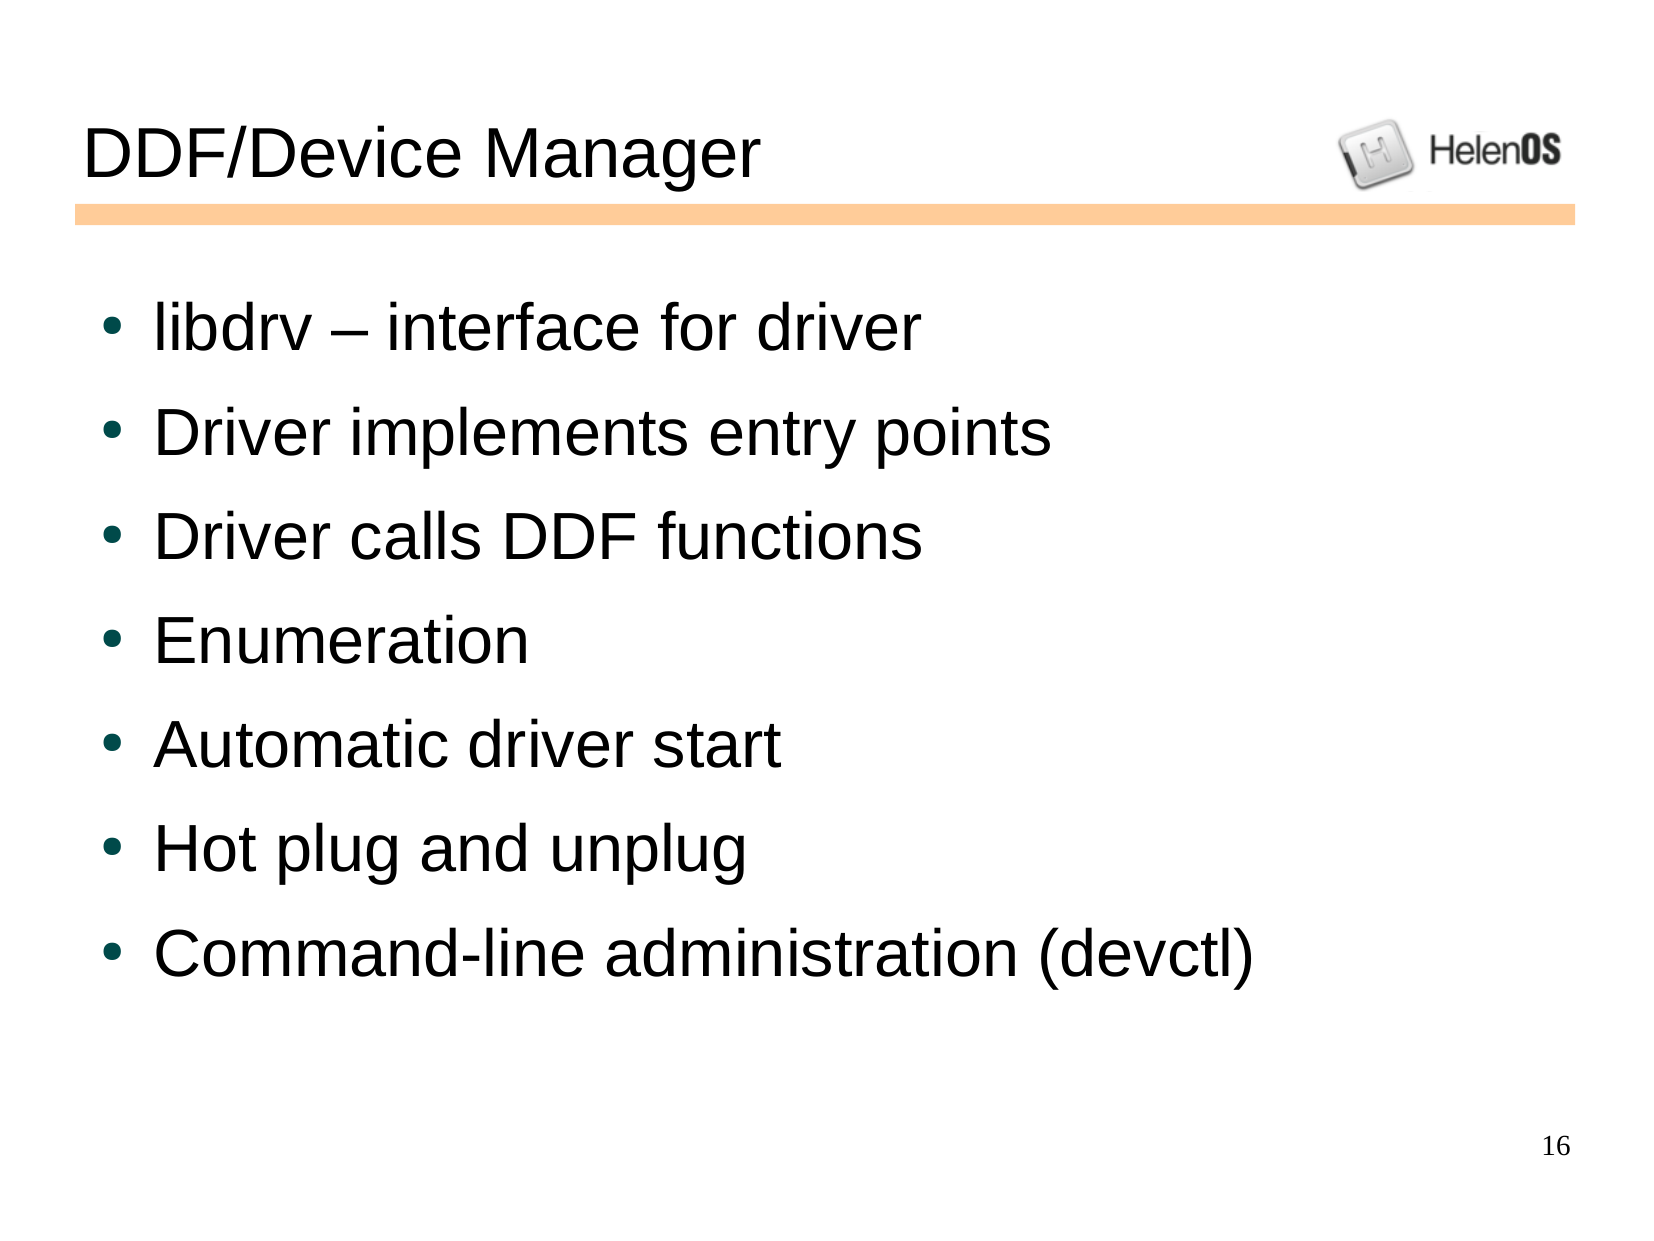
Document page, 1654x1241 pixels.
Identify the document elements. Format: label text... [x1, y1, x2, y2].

title DDF/Device Manager [82, 49, 1571, 257]
list libdrv – interface for driver Driver implements entry points Driver calls DDF functions Enumeration Automatic driver start Hot plug and unplug Command-line administration (devctl) [82, 290, 1571, 1109]
